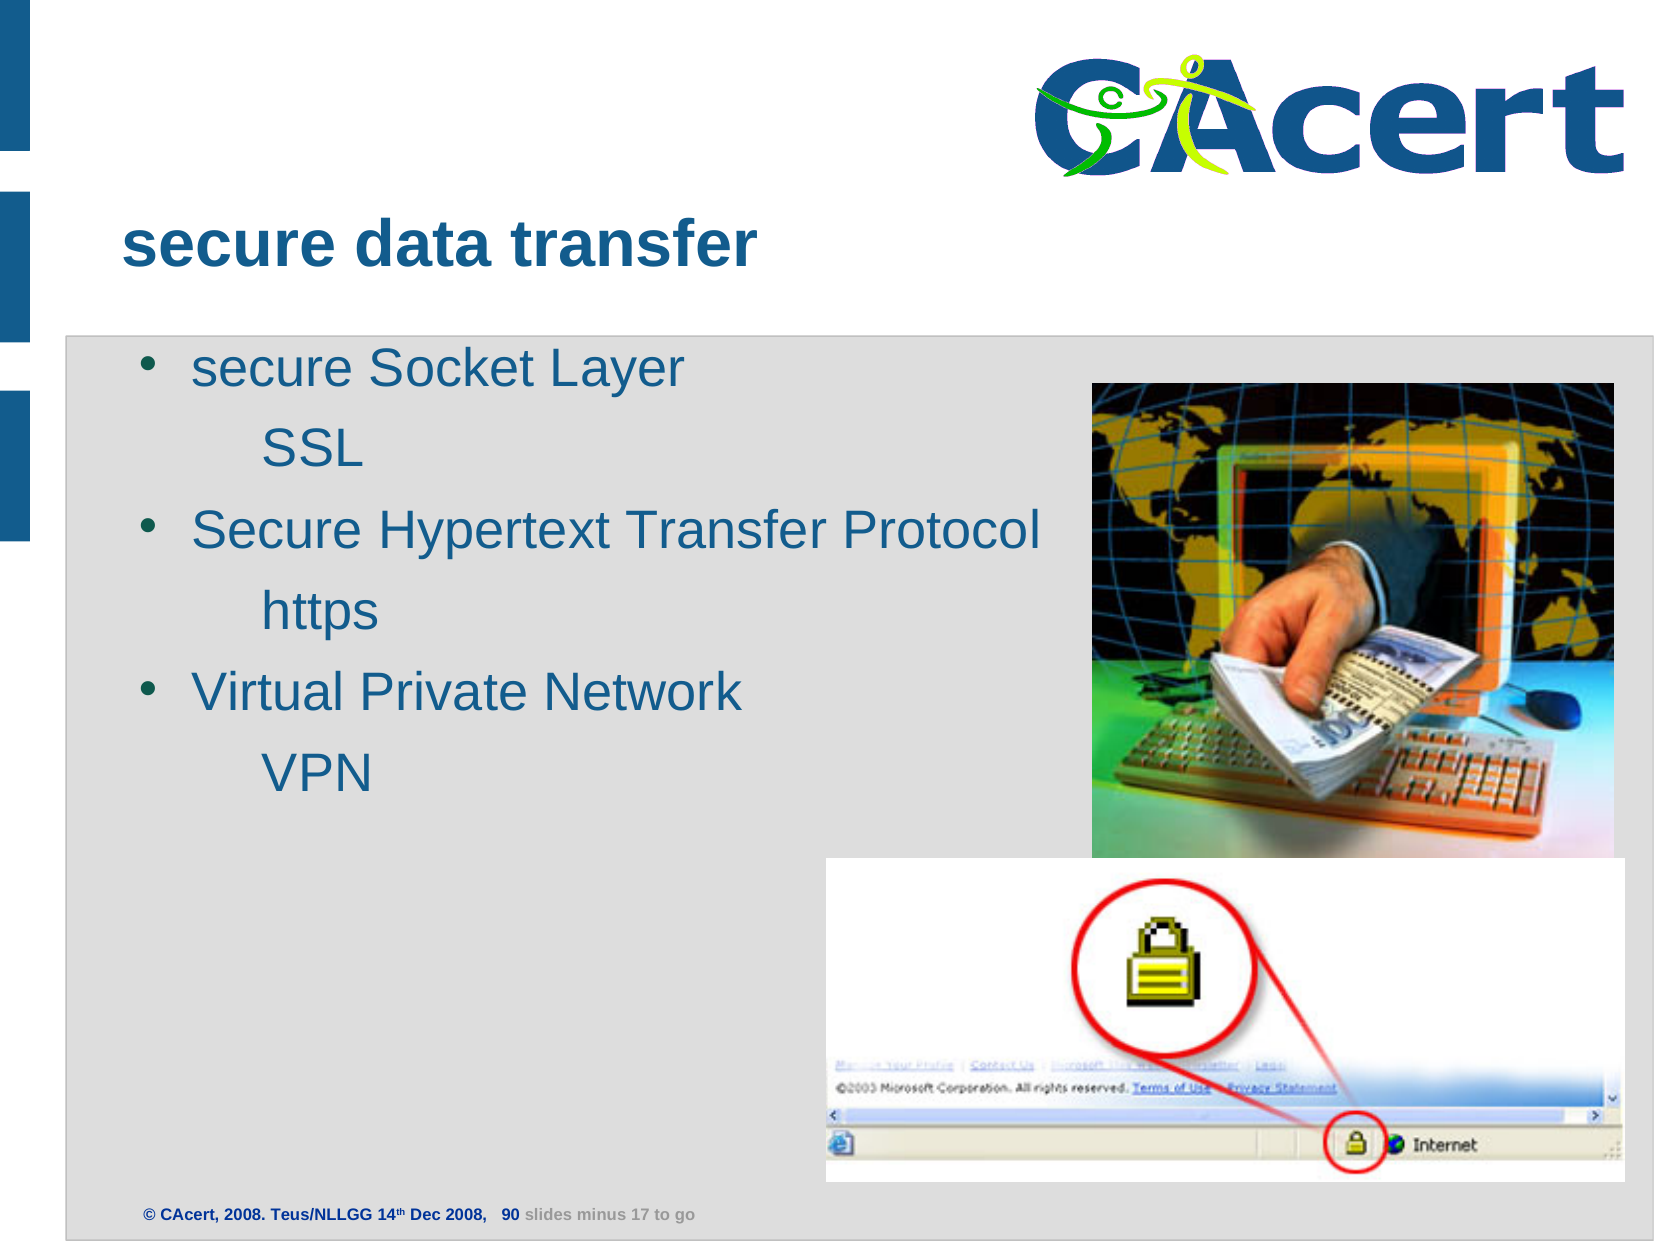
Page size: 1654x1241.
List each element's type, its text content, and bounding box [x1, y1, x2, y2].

title secure data transfer [121, 184, 1534, 309]
picture [1033, 53, 1625, 178]
picture [826, 383, 1625, 1182]
list secure Socket Layer SSL Secure Hypertext Transfer Protocol https Virtual Private Network VPN [121, 344, 1063, 1008]
